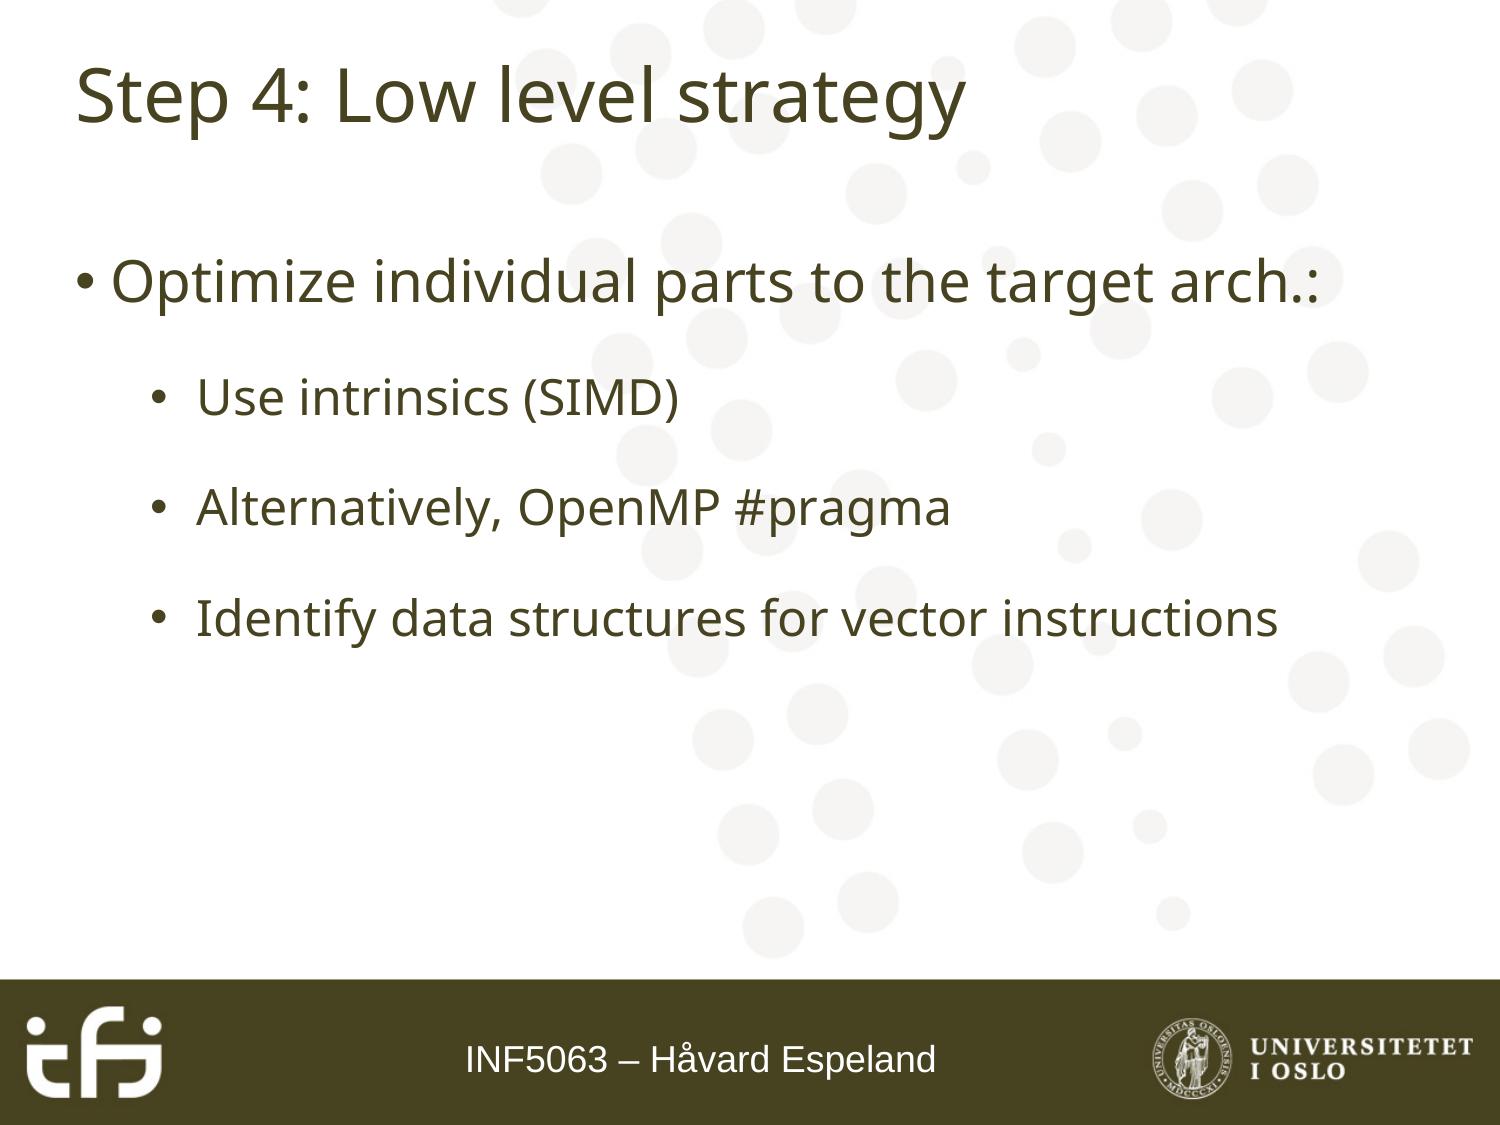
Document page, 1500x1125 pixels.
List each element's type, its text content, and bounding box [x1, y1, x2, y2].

title Step 4: Low level strategy [75, 40, 1426, 146]
picture [0, 0, 1500, 1125]
list Optimize individual parts to the target arch.: Use intrinsics (SIMD) Alternatively, OpenMP #pragma Identify data structures for vector instructions [75, 240, 1426, 991]
